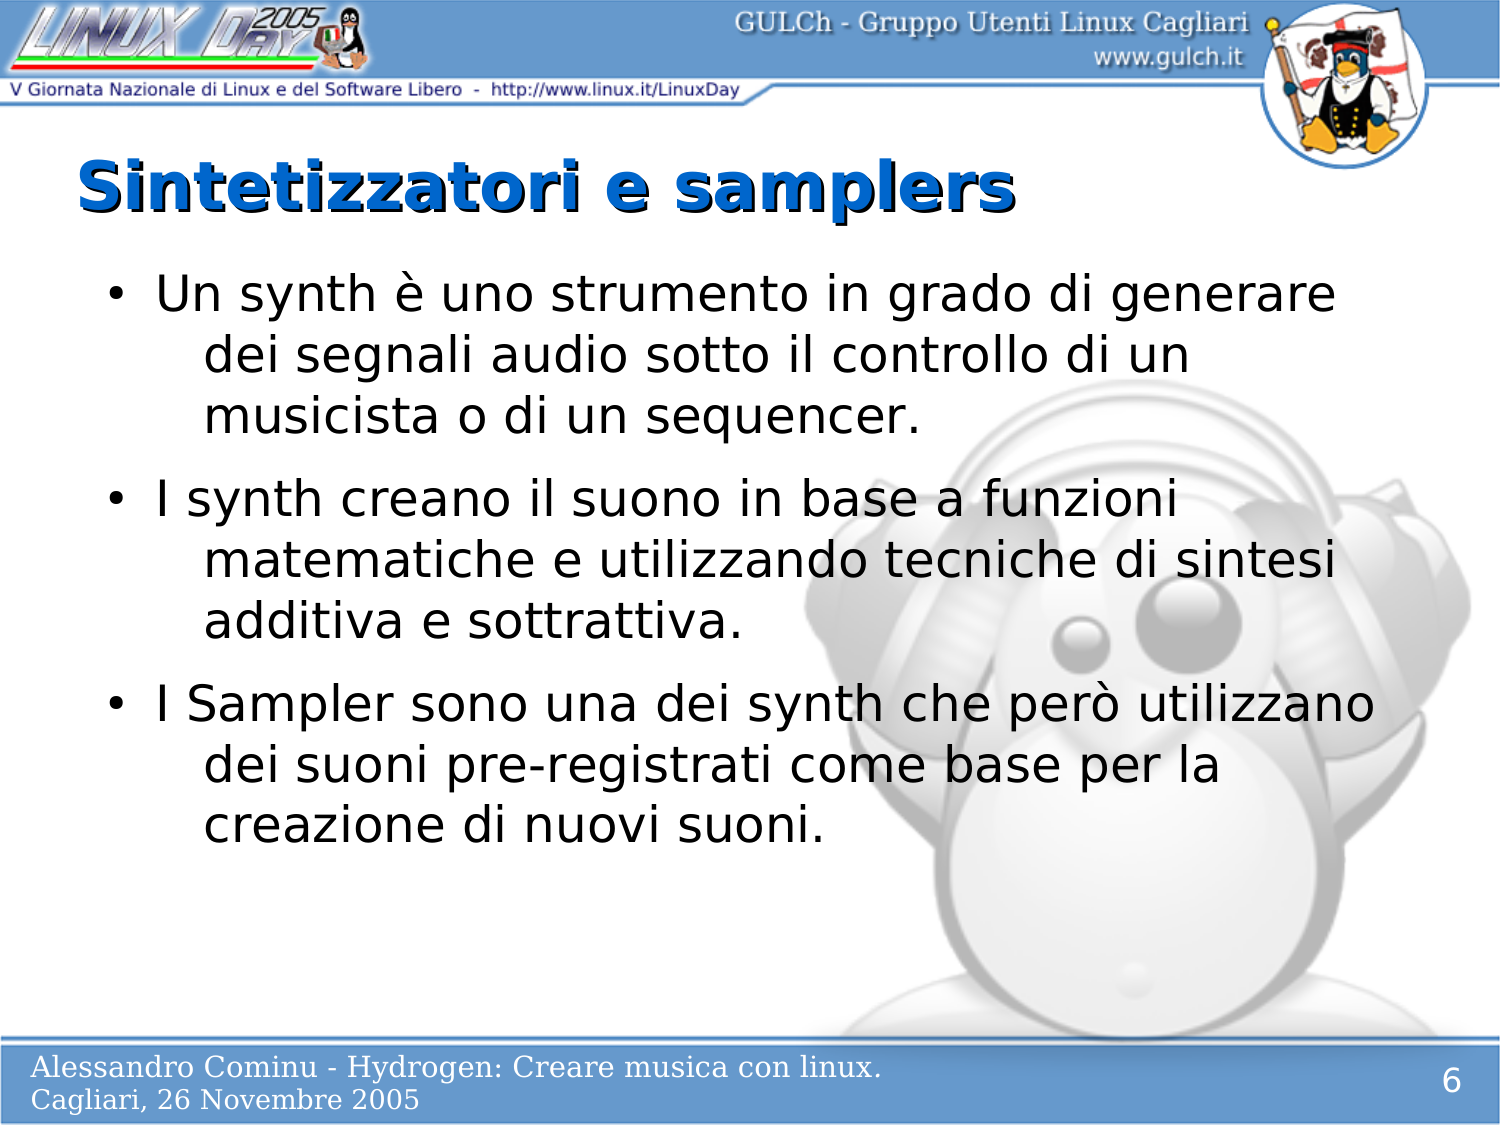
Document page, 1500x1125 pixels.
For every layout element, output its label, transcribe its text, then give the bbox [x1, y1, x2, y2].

picture [0, 0, 1500, 1125]
title Sintetizzatori e samplers [75, 148, 1276, 227]
picture [759, 1063, 767, 1076]
list Un synth è uno strumento in grado di generare dei segnali audio sotto il controllo di un musicista o di un sequencer. I synth creano il suono in base a funzioni matematiche e utilizzando tecniche di sintesi additiva e sottrattiva. I Sampler sono una dei synth che però utilizzano dei suoni pre-registrati come base per la creazione di nuovi suoni. [75, 262, 1426, 1013]
